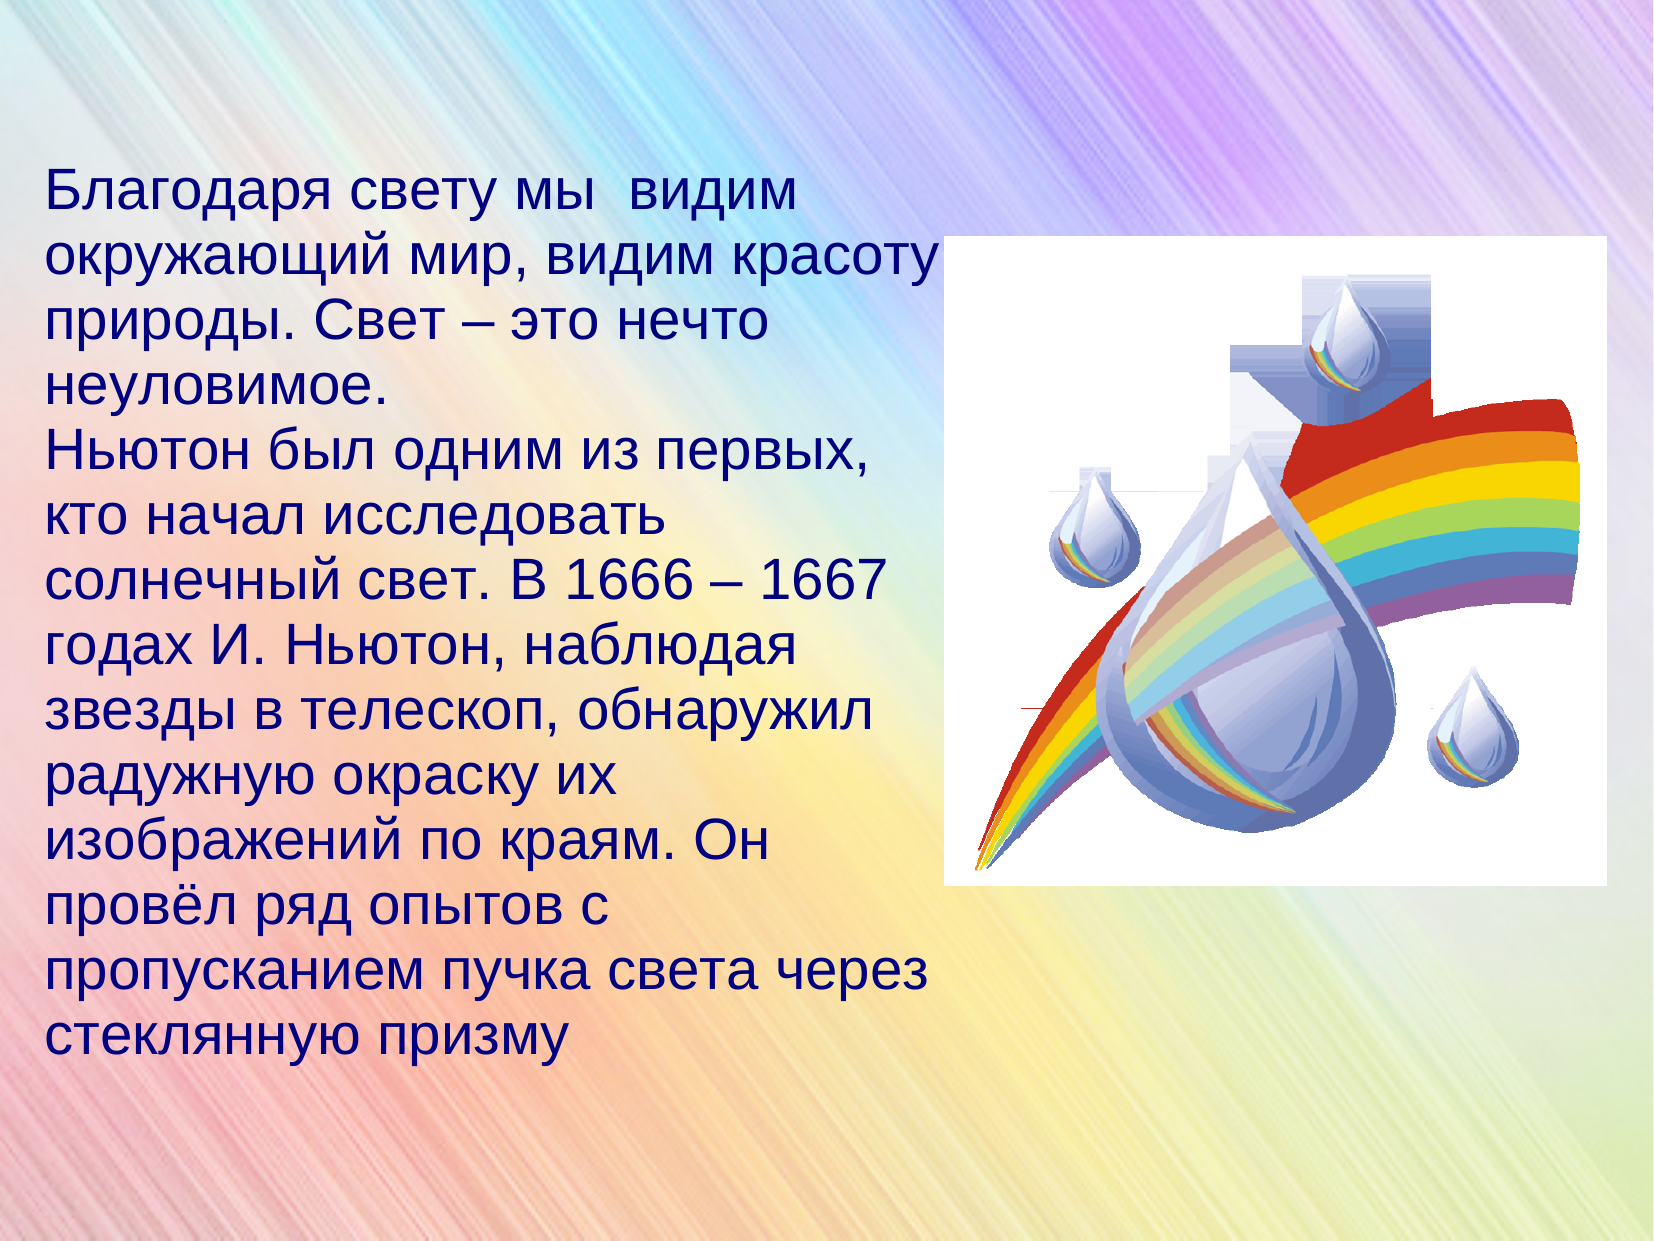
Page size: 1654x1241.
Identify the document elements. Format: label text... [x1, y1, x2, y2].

picture [0, 0, 1654, 1241]
text_box Благодаря свету мы видим окружающий мир, видим красоту природы. Свет – это нечто неуловимое. Ньютон был одним из первых, кто начал исследовать солнечный свет. В 1666 – 1667 годах И. Ньютон, наблюдая звезды в телескоп, обнаружил радужную окраску их изображений по краям. Он провёл ряд опытов с пропусканием пучка света через стеклянную призму [29, 88, 975, 1071]
